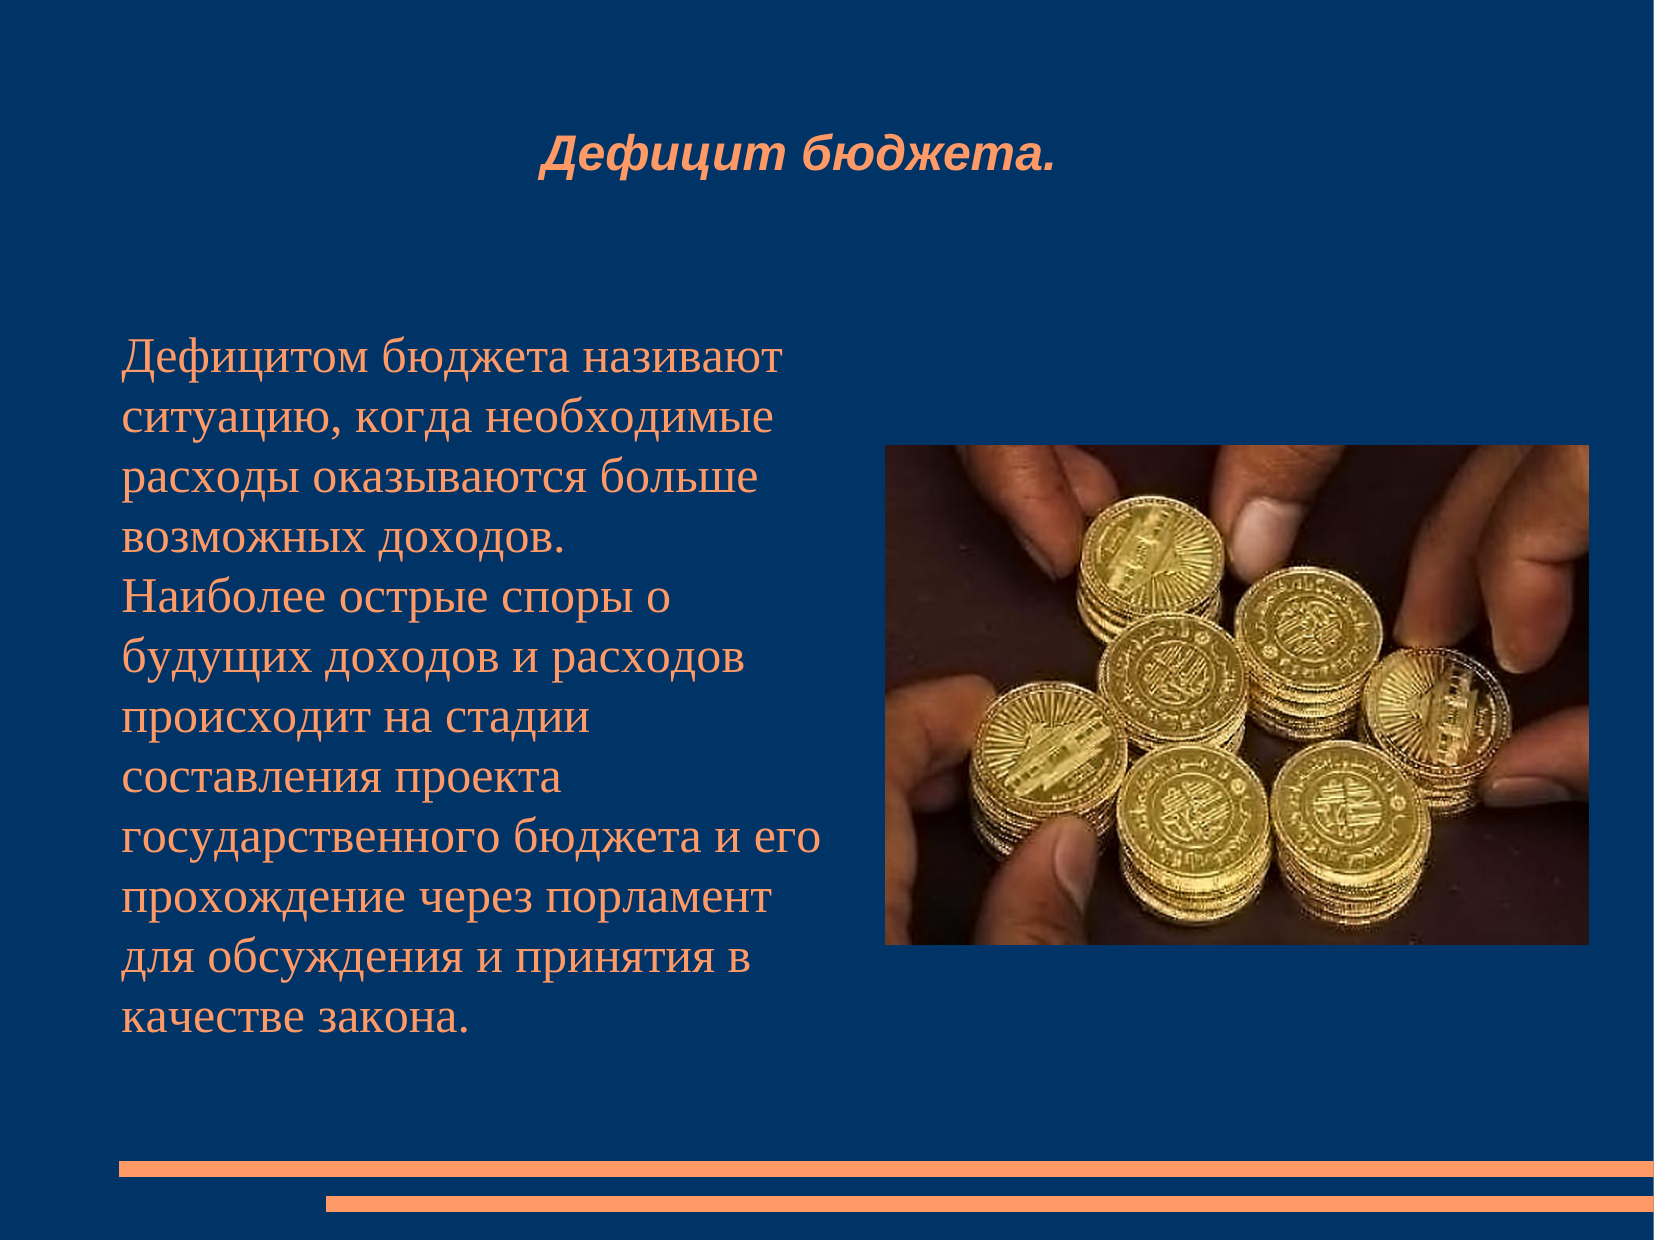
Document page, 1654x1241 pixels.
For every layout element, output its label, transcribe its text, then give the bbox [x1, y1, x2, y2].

picture [885, 445, 1589, 945]
title Дефицит бюджета. [121, 46, 1534, 254]
list Дефицитом бюджета називают ситуацию, когда необходимые расходы оказываются больше возможных доходов. Наиболее острые споры о будущих доходов и расходов происходит на стадии составления проекта государственного бюджета и его прохождение через порламент для обсуждения и принятия в качестве закона. [121, 322, 824, 1132]
